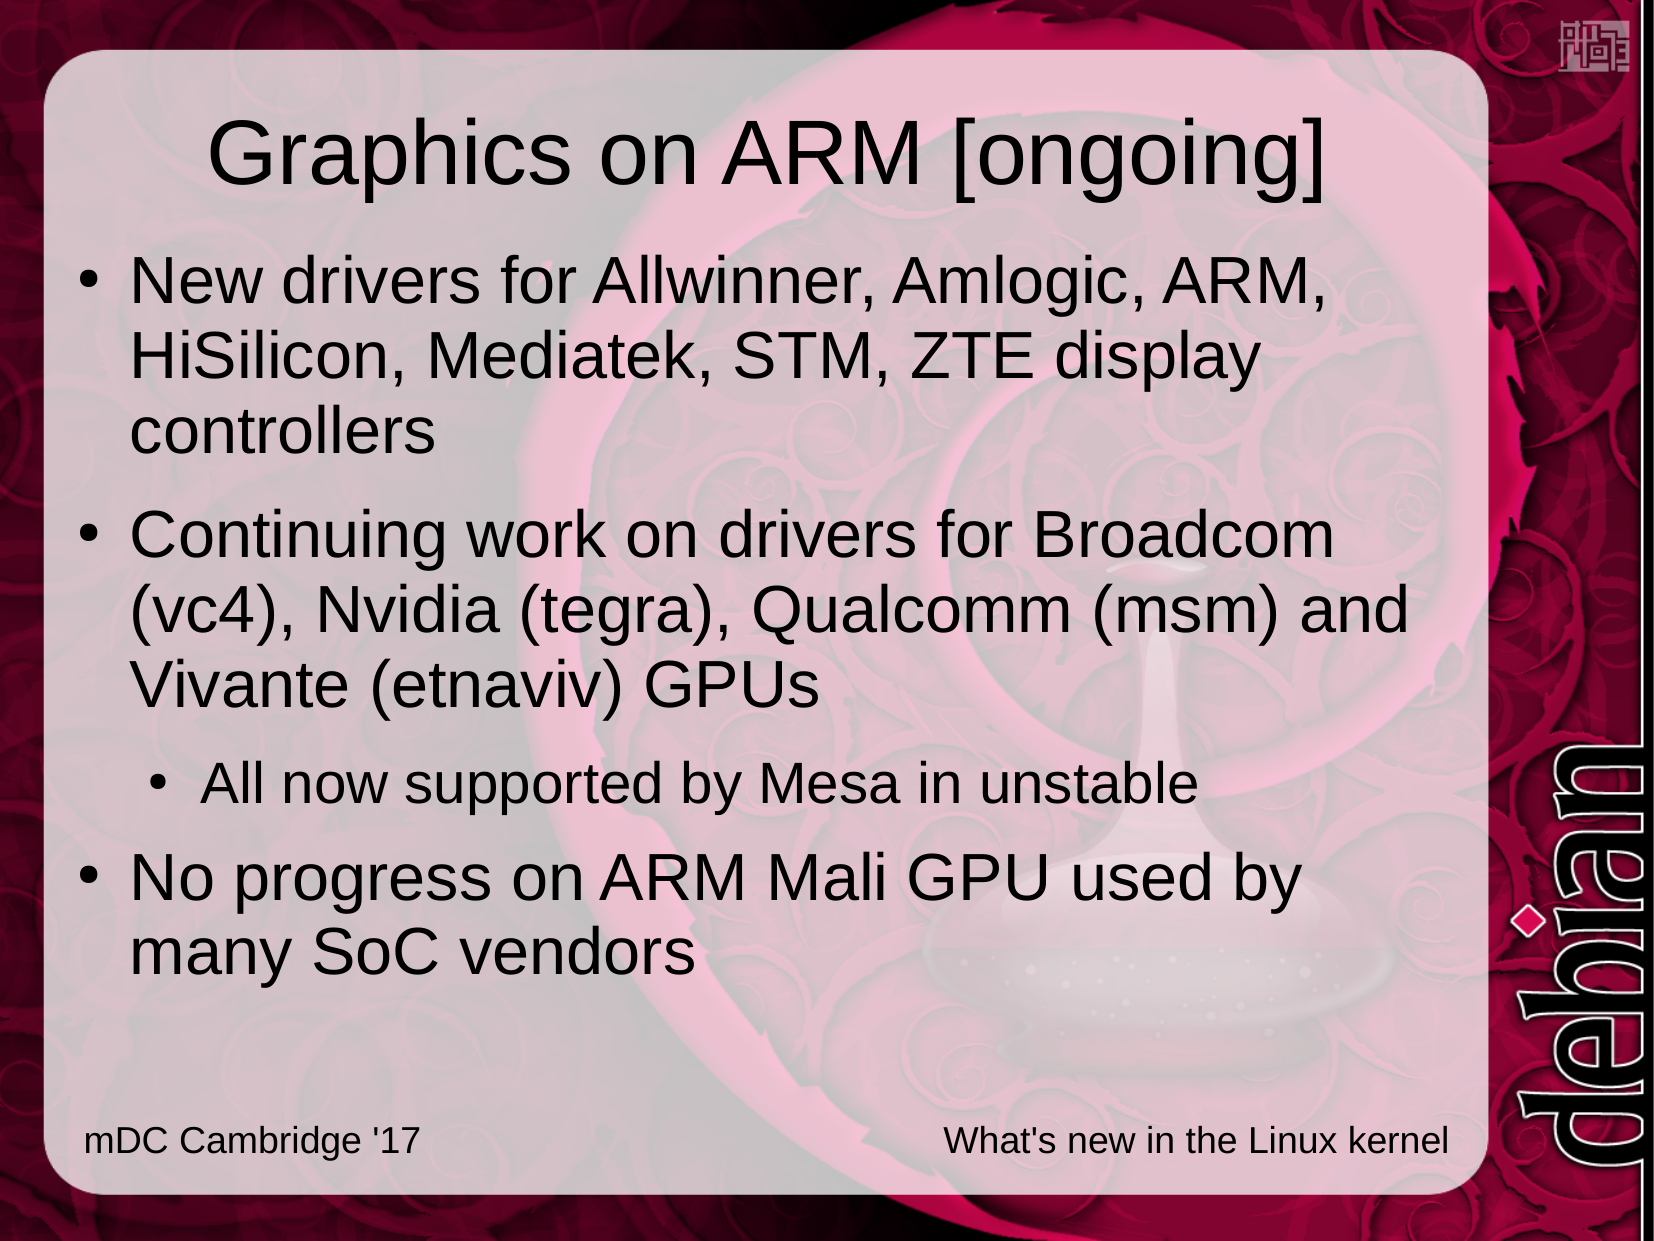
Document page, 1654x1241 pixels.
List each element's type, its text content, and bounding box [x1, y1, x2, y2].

picture [0, 0, 1654, 1241]
title Graphics on ARM [ongoing] [59, 49, 1477, 243]
list New drivers for Allwinner, Amlogic, ARM, HiSilicon, Mediatek, STM, ZTE display controllers Continuing work on drivers for Broadcom (vc4), Nvidia (tegra), Qualcomm (msm) and Vivante (etnaviv) GPUs All now supported by Mesa in unstable No progress on ARM Mali GPU used by many SoC vendors [59, 243, 1477, 1109]
